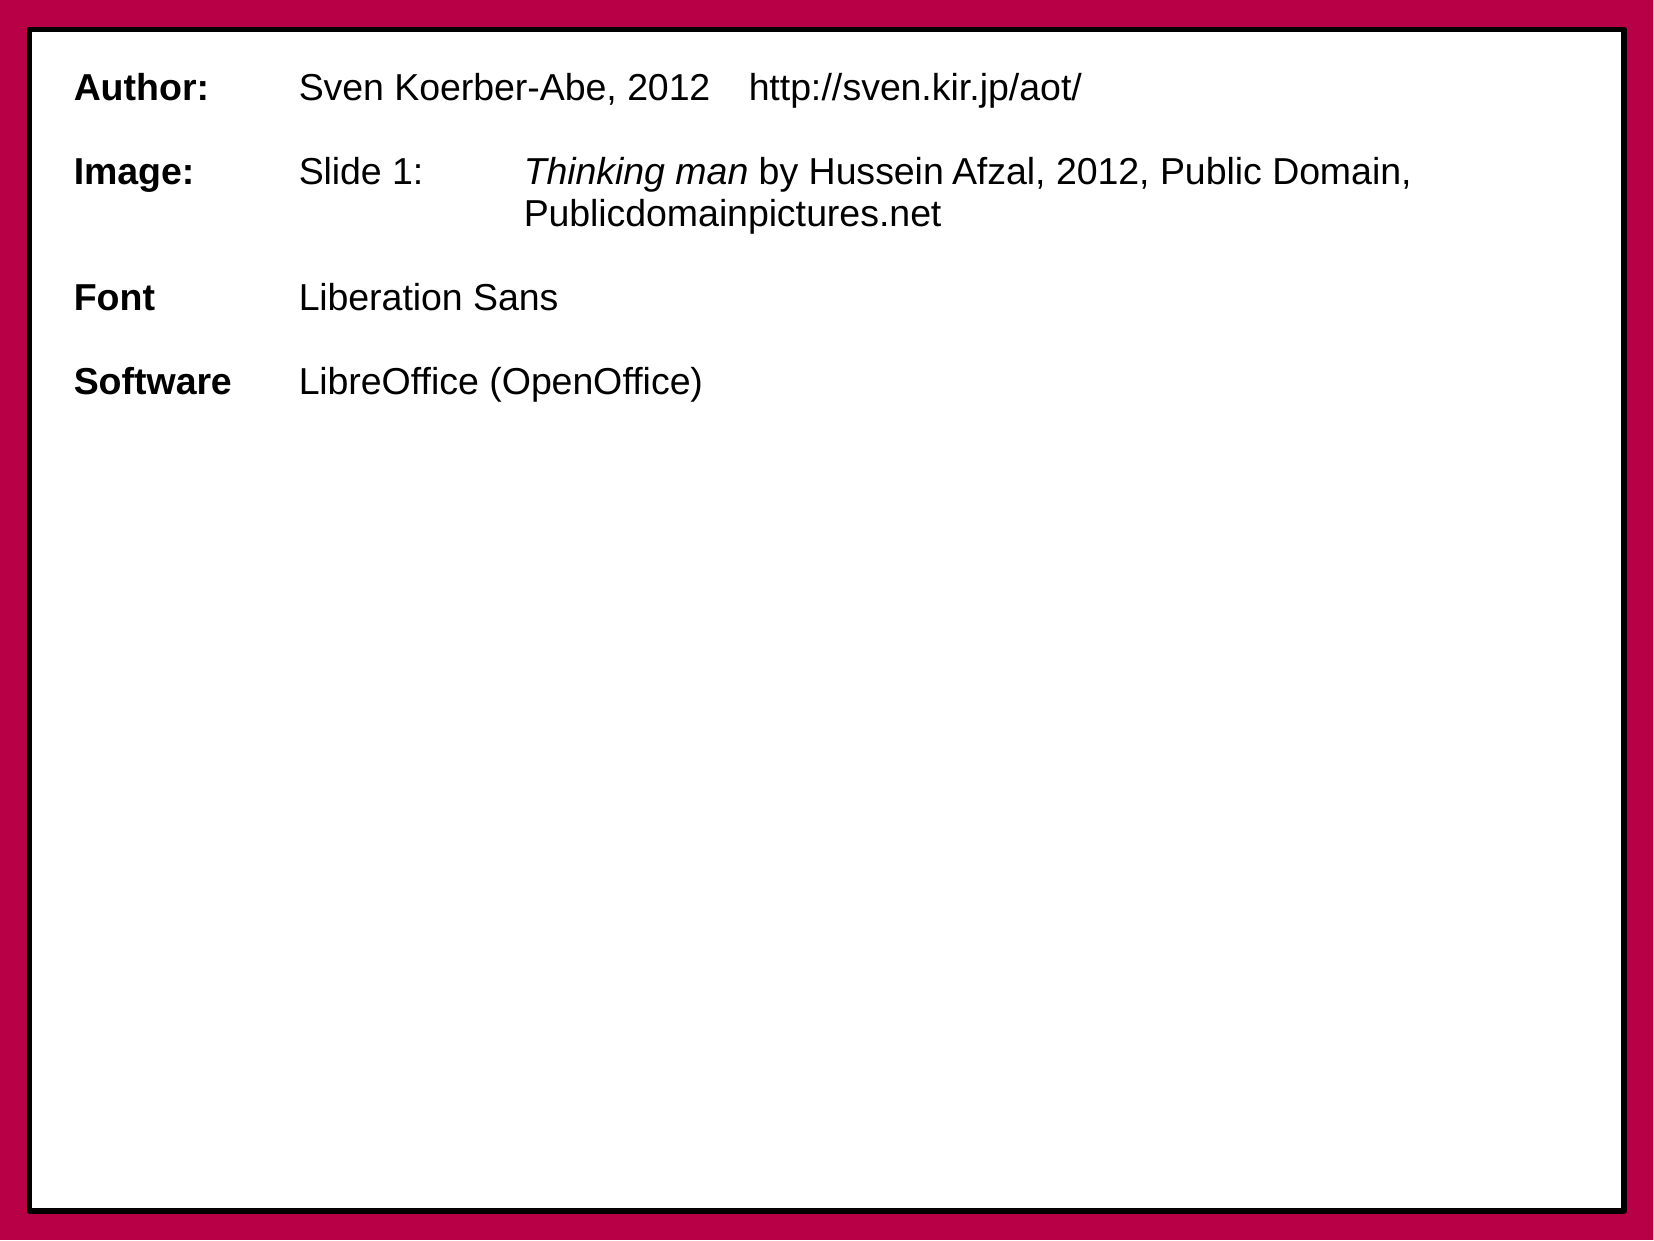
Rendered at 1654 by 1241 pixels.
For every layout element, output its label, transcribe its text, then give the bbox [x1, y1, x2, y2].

text_box [29, 29, 1625, 1211]
text_box Author: Sven Koerber-Abe, 2012 http://sven.kir.jp/aot/ Image: Slide 1: Thinking man by Hussein Afzal, 2012, Public Domain, Publicdomainpictures.net Font Liberation Sans Software LibreOffice (OpenOffice) [59, 59, 1595, 426]
